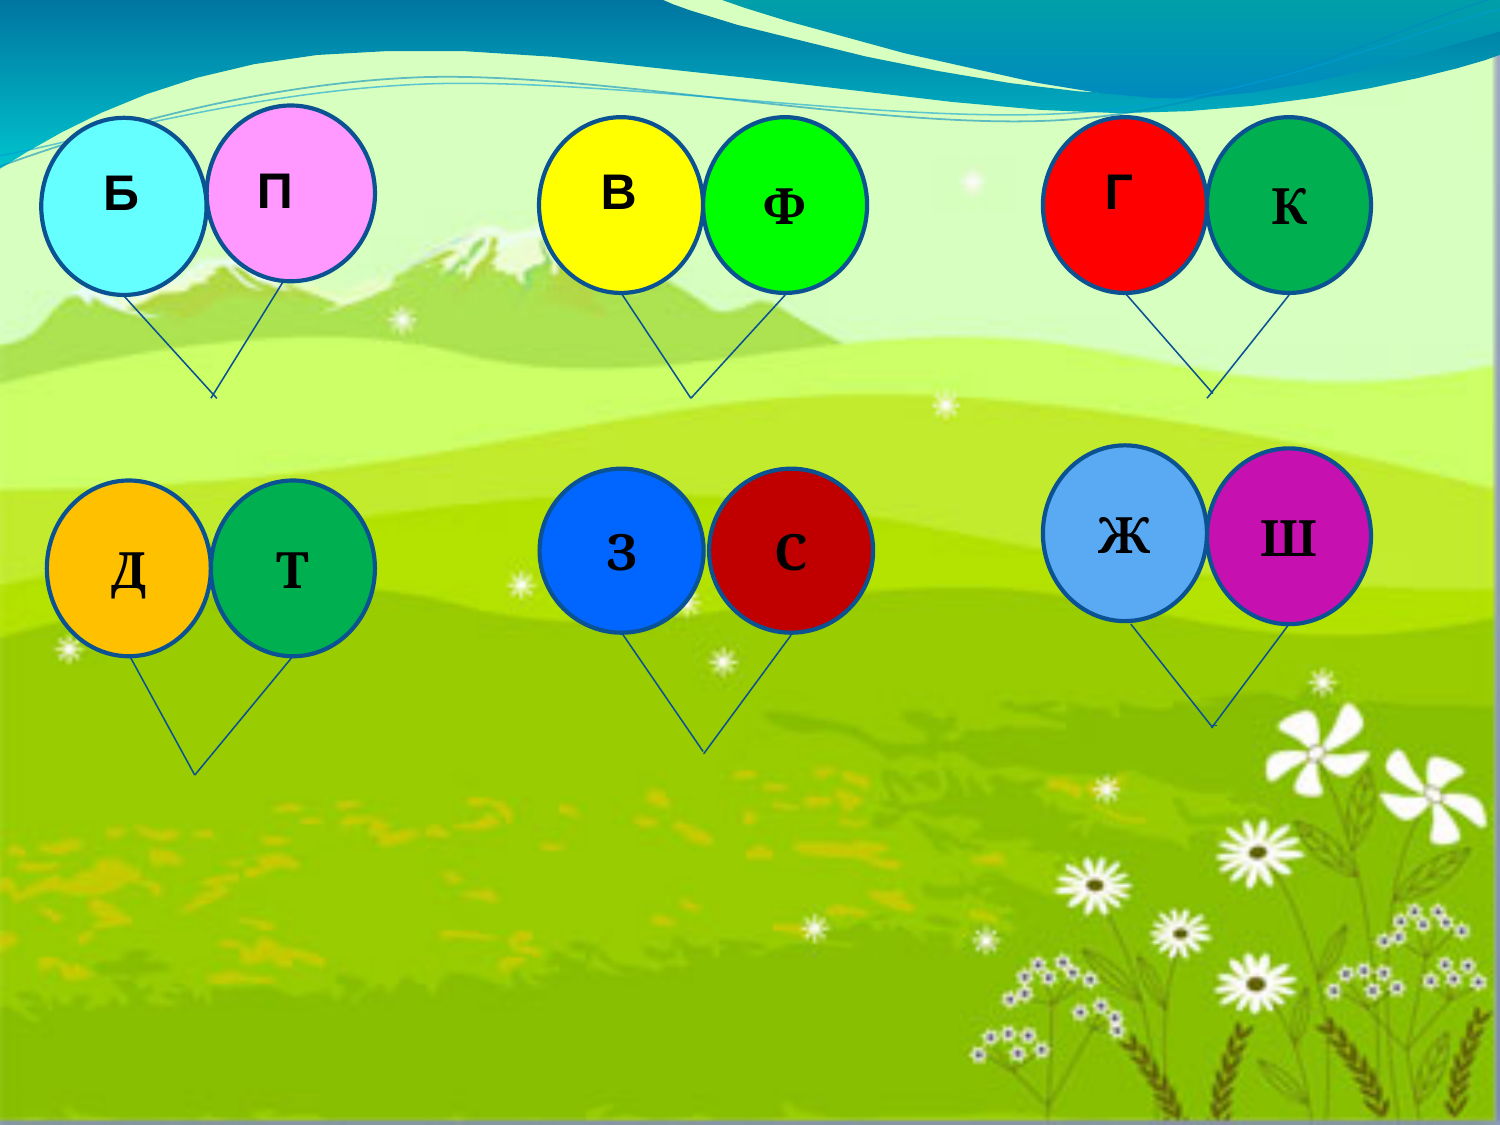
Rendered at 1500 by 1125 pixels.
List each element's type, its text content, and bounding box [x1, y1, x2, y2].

text_box [1042, 117, 1207, 293]
text_box Д [46, 480, 211, 657]
text_box С [709, 468, 874, 633]
text_box Ш [1207, 448, 1372, 625]
text_box Ф [703, 117, 868, 293]
text_box Г [1089, 152, 1172, 228]
text_box З [539, 468, 704, 633]
text_box Ж [1042, 445, 1207, 622]
text_box В [585, 152, 657, 228]
text_box [41, 105, 376, 295]
text_box К [1207, 117, 1372, 293]
picture [667, 0, 1066, 89]
text_box Т [210, 480, 375, 657]
text_box П [242, 150, 325, 226]
text_box Б [88, 153, 172, 229]
text_box [538, 117, 704, 293]
picture [0, 52, 1500, 1125]
